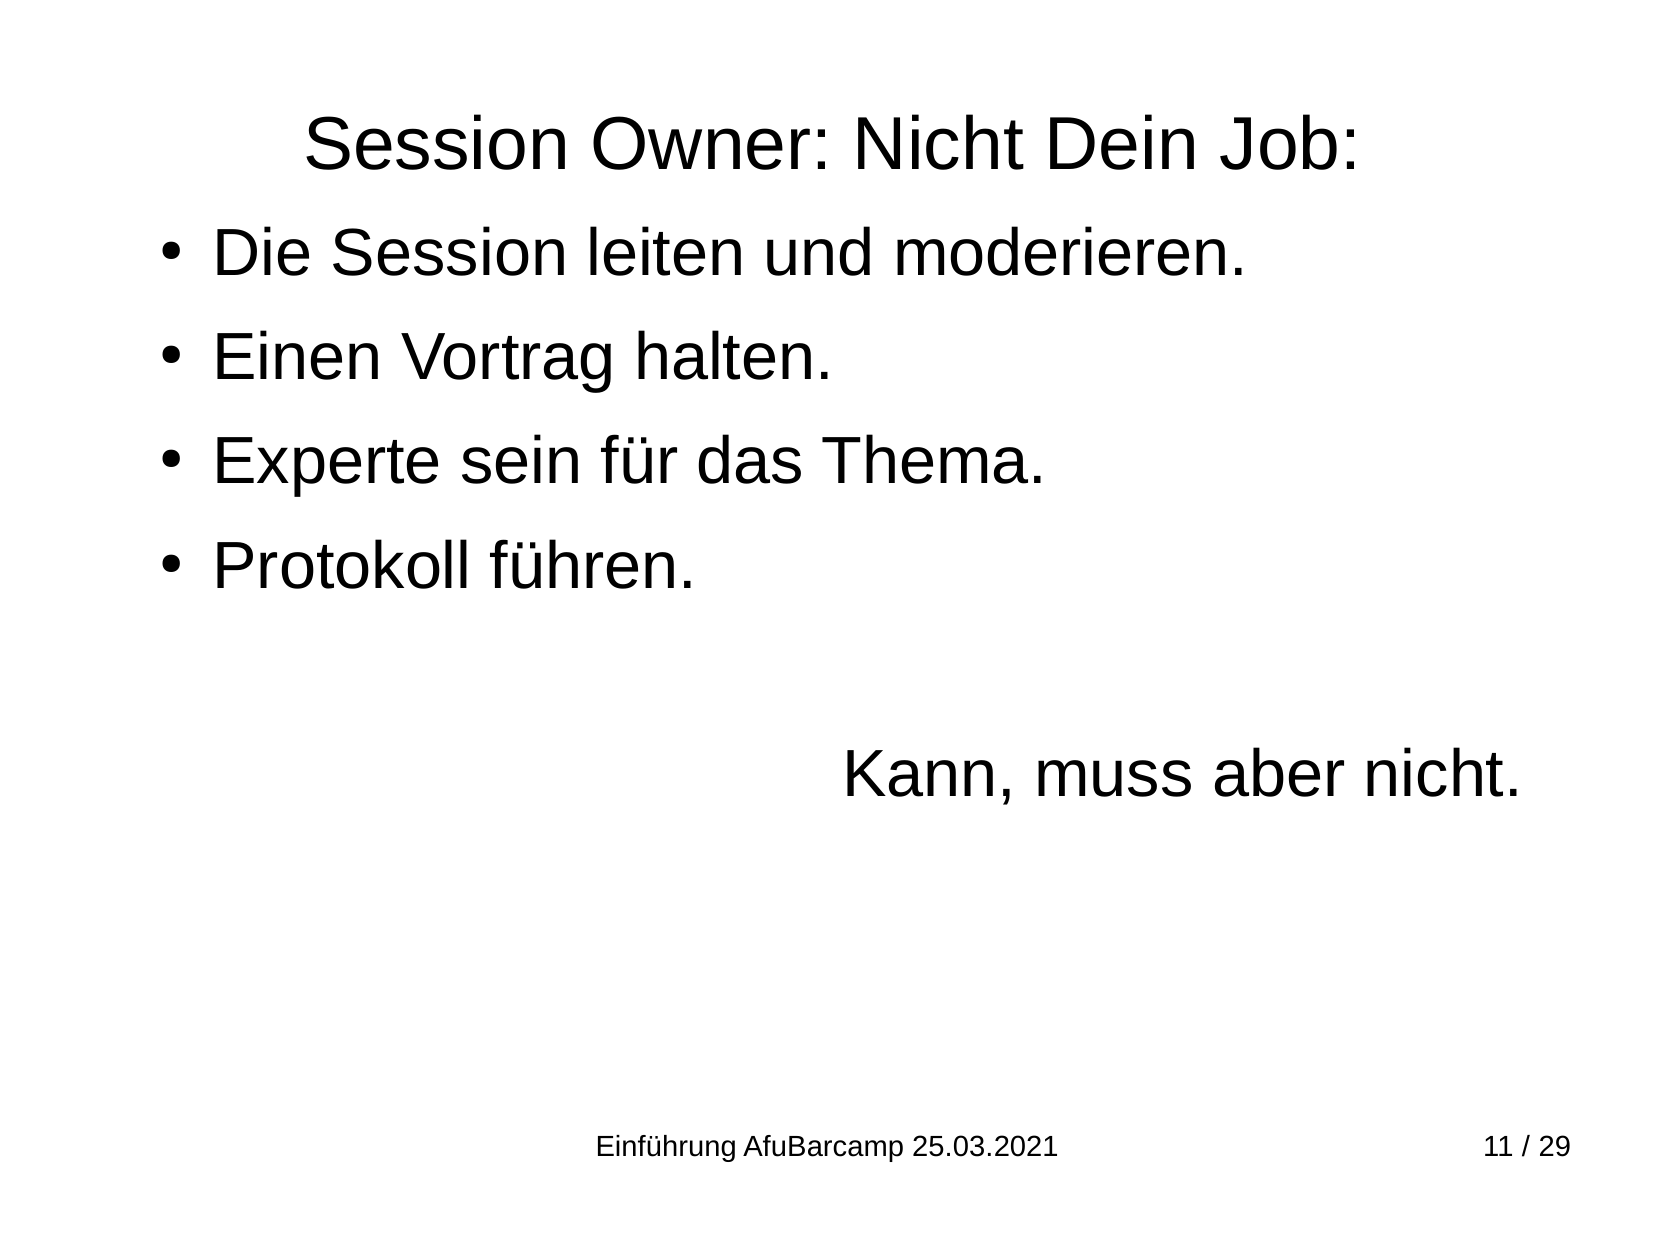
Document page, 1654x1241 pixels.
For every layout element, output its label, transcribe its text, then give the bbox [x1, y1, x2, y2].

list Session Owner: Nicht Dein Job: Die Session leiten und moderieren. Einen Vortrag halten. Experte sein für das Thema. Protokoll führen. Kann, muss aber nicht. [141, 101, 1524, 1087]
